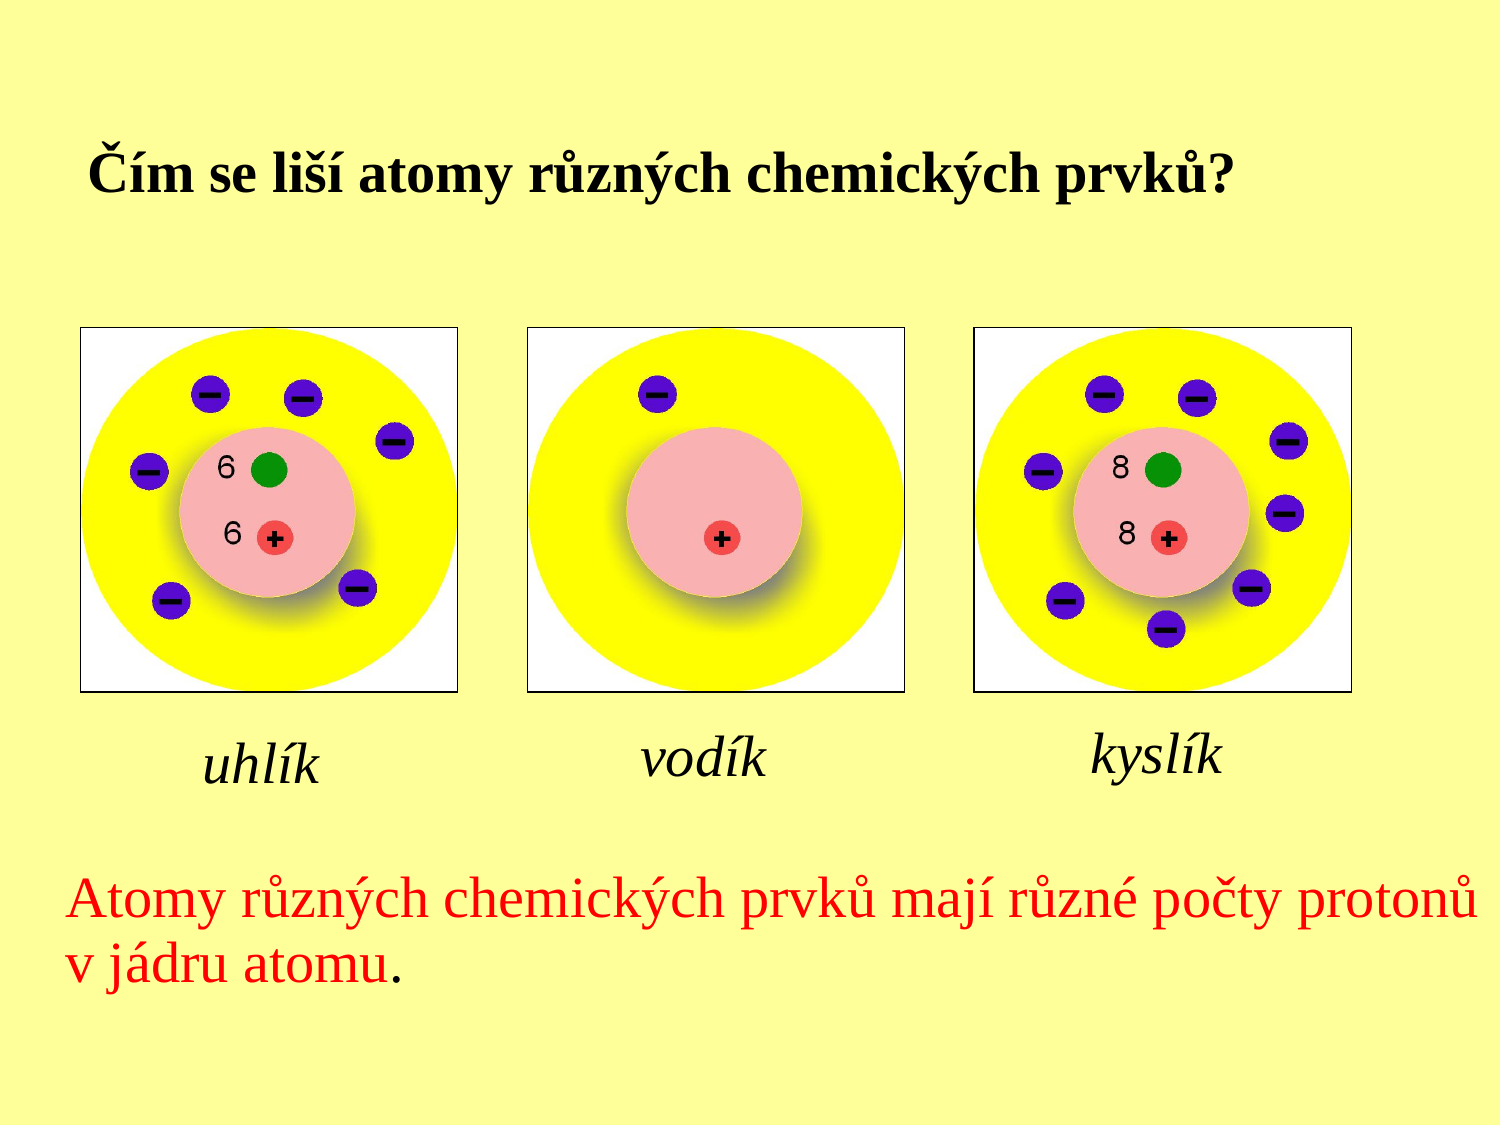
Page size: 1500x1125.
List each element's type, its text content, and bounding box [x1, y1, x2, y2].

text_box Atomy různých chemických prvků mají různé počty protonů v jádru atomu. [50, 857, 1500, 1003]
text_box Čím se liší atomy různých chemických prvků? [73, 132, 1253, 213]
picture [975, 328, 1351, 692]
picture [528, 328, 904, 692]
text_box kyslík [1075, 714, 1238, 795]
text_box vodík [625, 717, 804, 798]
text_box uhlík [188, 723, 335, 804]
picture [81, 328, 457, 692]
